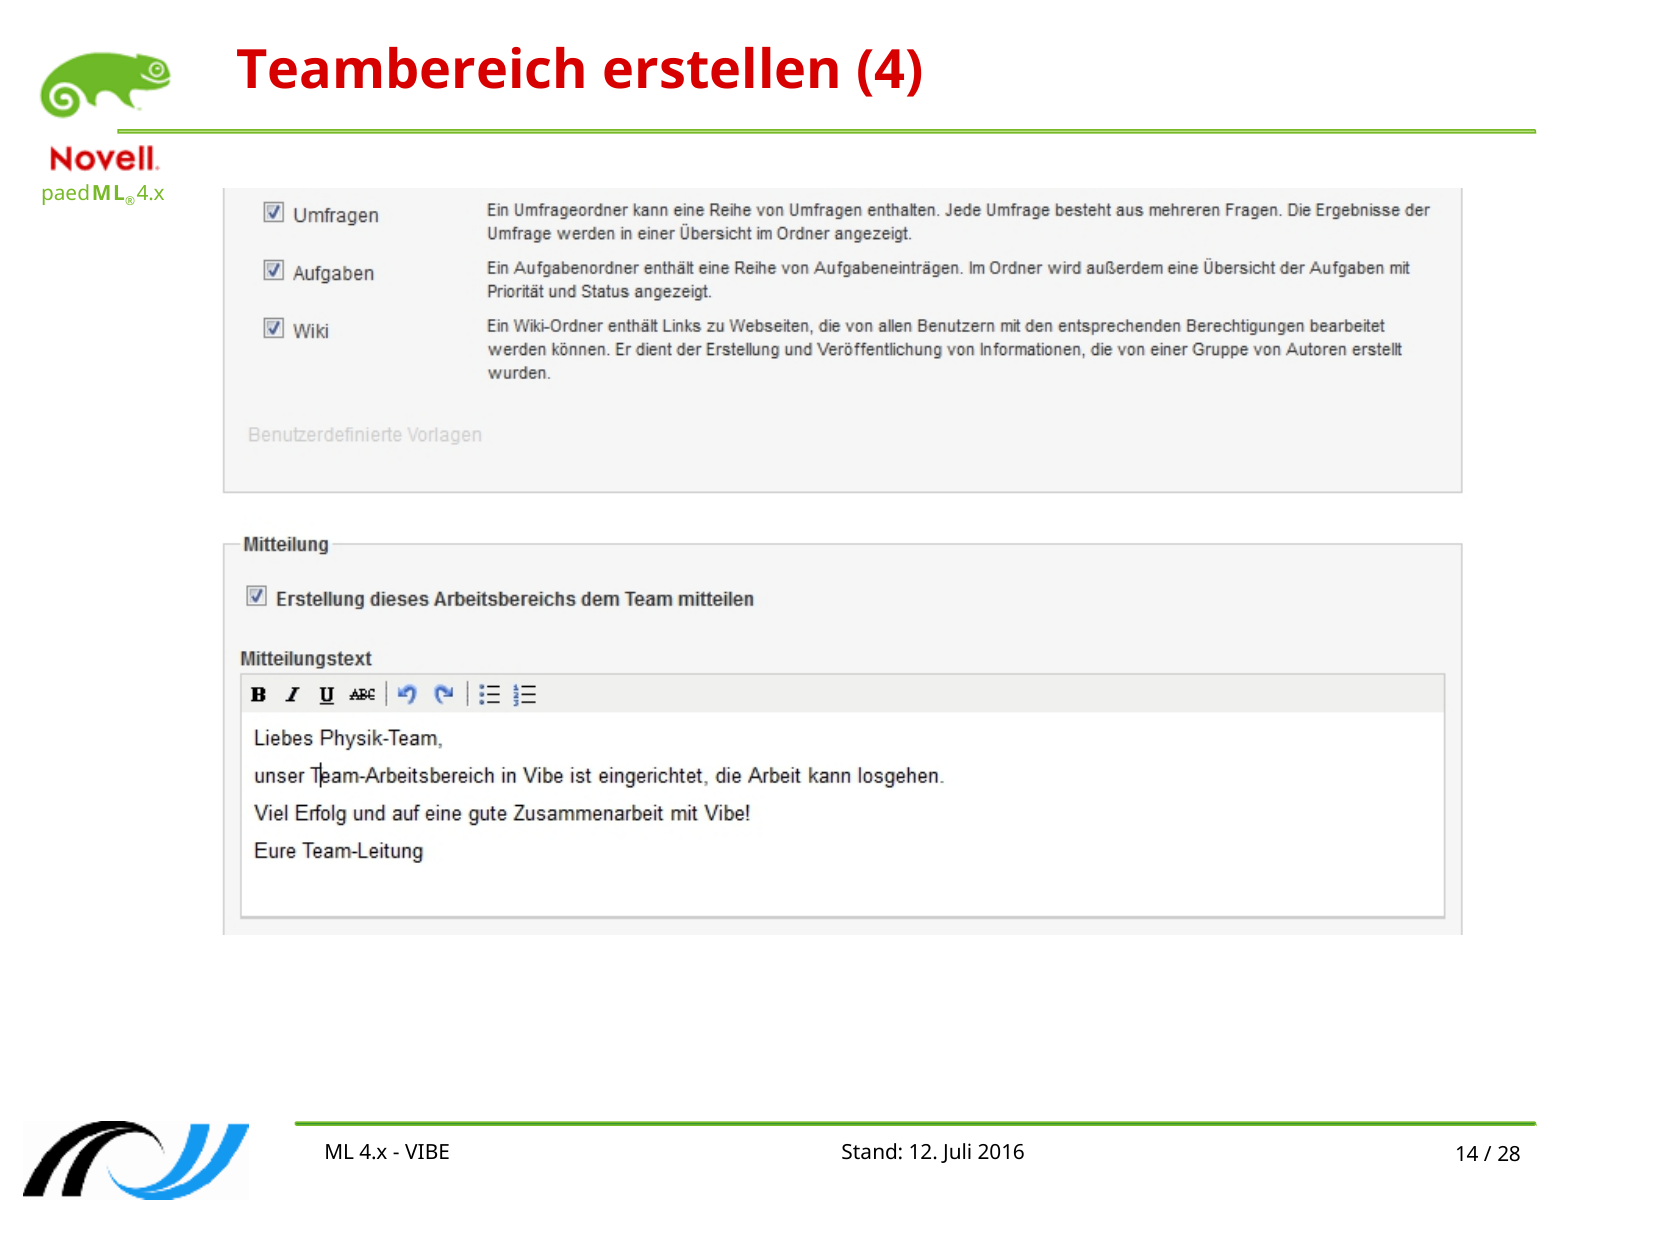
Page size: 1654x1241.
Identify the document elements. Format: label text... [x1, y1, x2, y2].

picture [26, 35, 184, 193]
picture [23, 1121, 249, 1200]
picture [217, 188, 1477, 935]
title Teambereich erstellen (4) [236, 17, 1536, 119]
